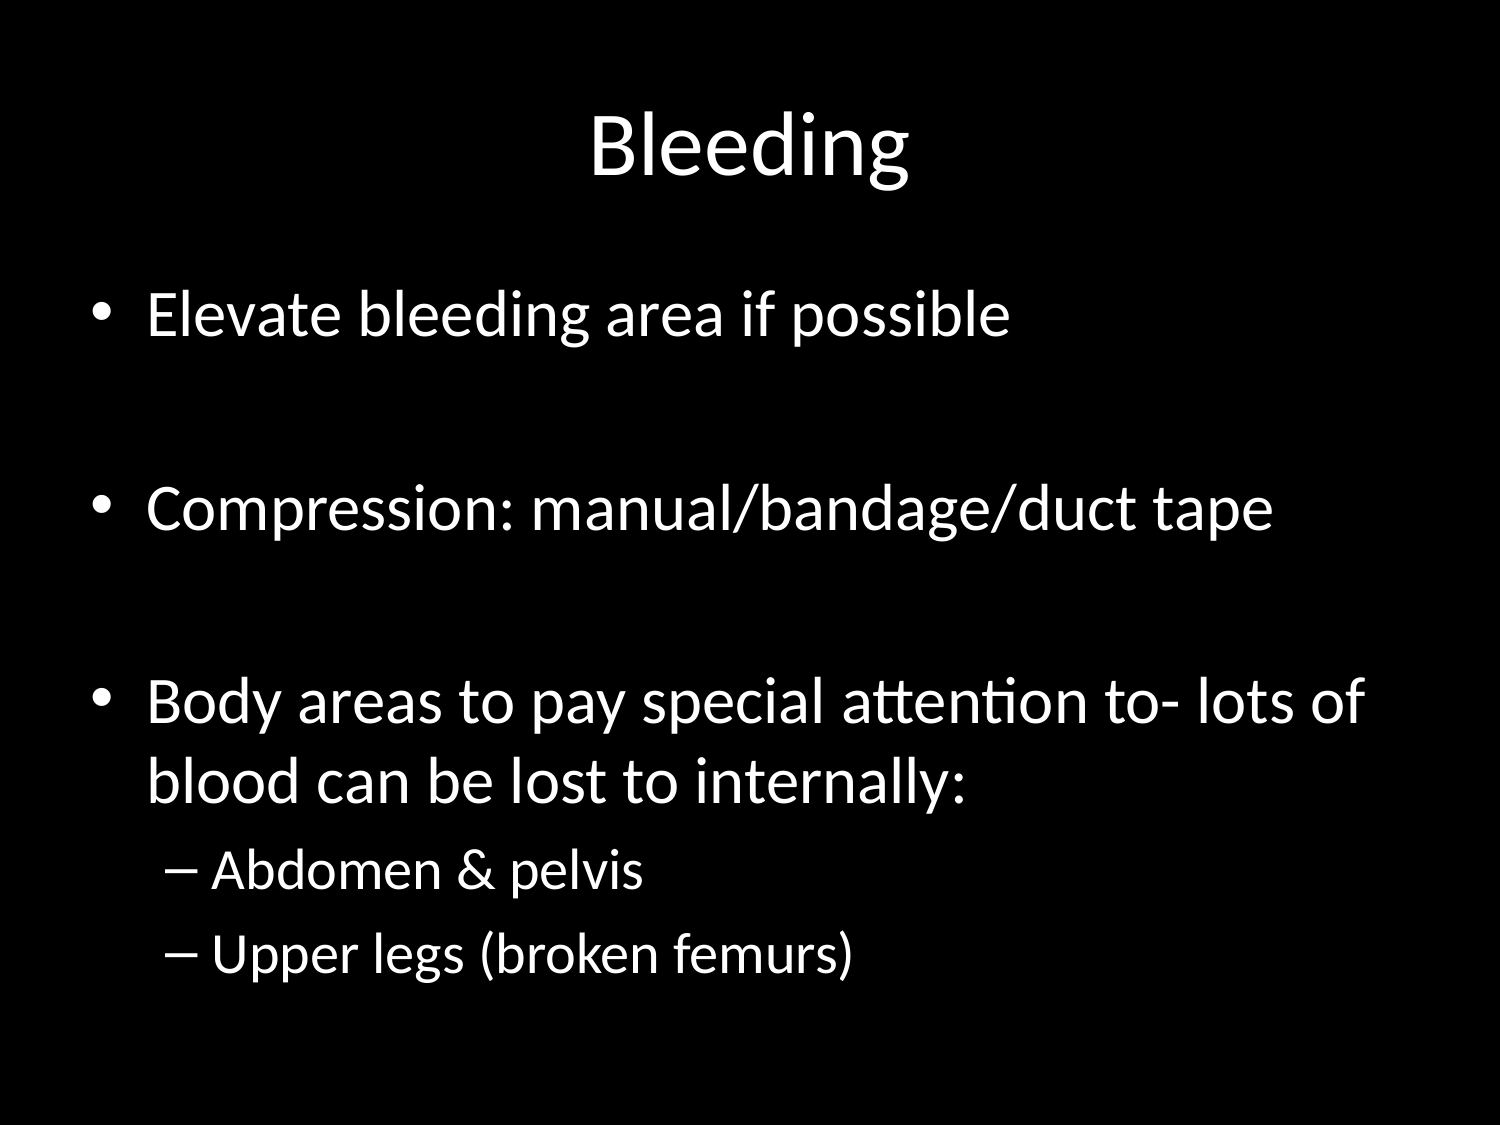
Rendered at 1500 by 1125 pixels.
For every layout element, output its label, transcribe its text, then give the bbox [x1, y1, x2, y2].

title Bleeding [75, 45, 1425, 233]
list Elevate bleeding area if possible Compression: manual/bandage/duct tape Body areas to pay special attention to- lots of blood can be lost to internally: Abdomen & pelvis Upper legs (broken femurs) [75, 262, 1425, 1005]
